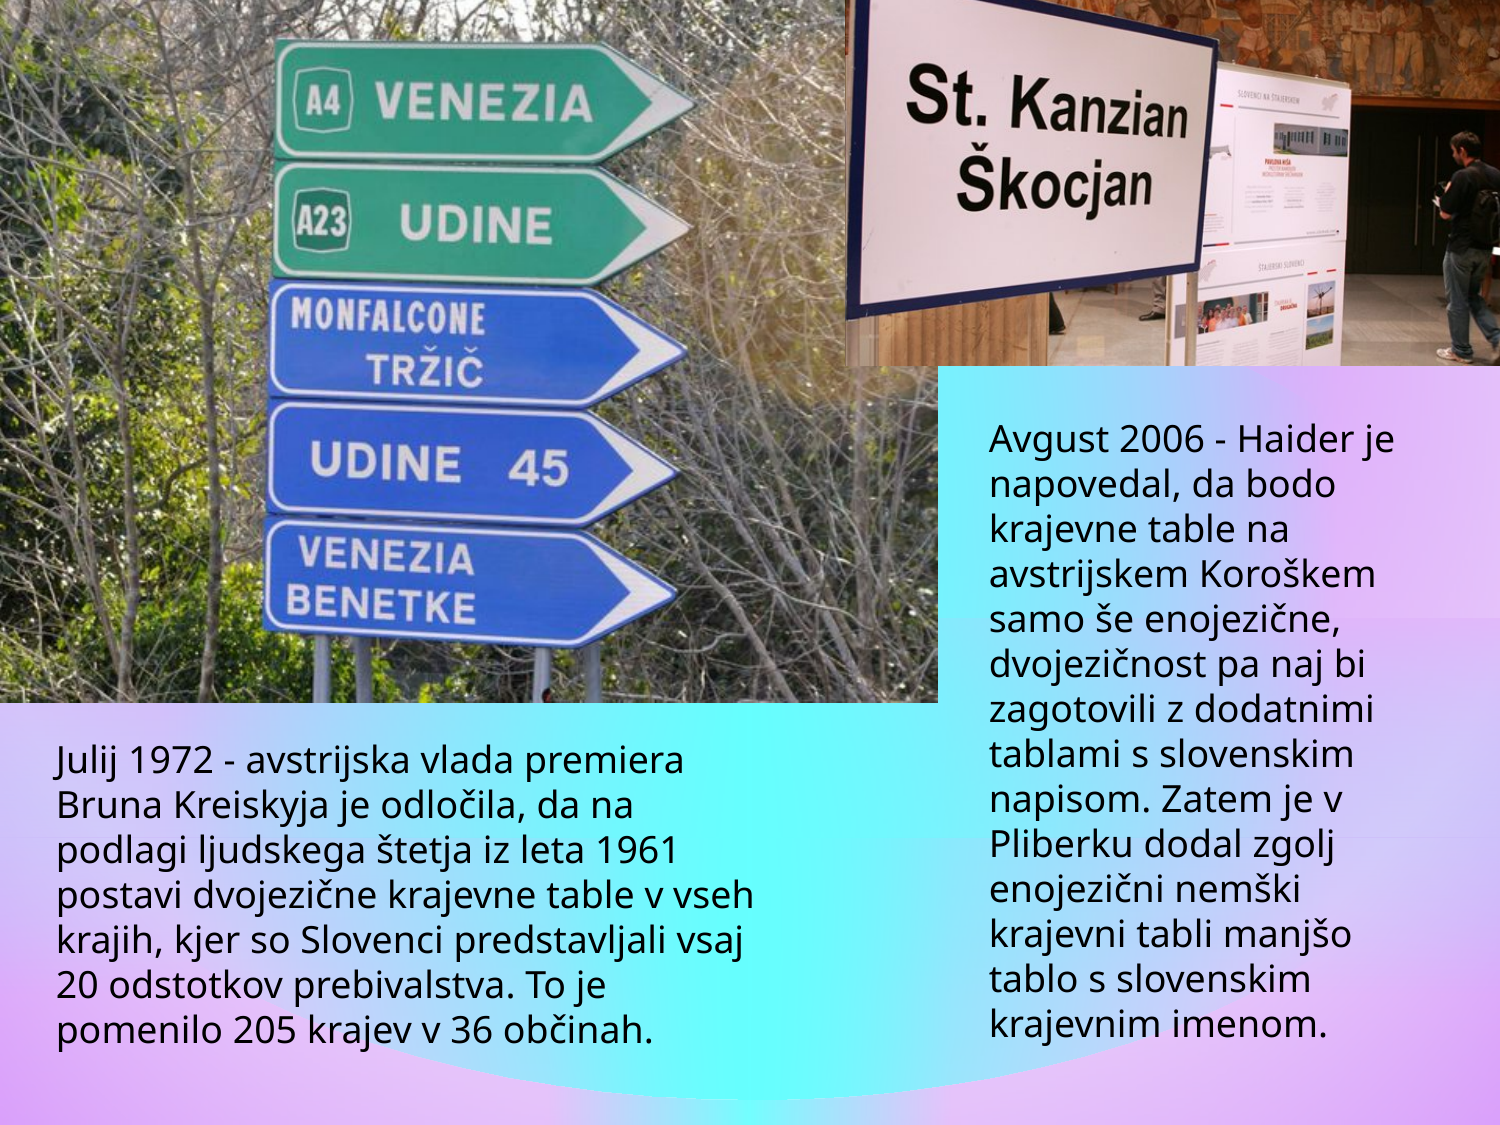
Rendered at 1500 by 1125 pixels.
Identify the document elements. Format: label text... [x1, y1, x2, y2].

text_box Avgust 2006 - Haider je napovedal, da bodo krajevne table na avstrijskem Koroškem samo še enojezične, dvojezičnost pa naj bi zagotovili z dodatnimi tablami s slovenskim napisom. Zatem je v Pliberku dodal zgolj enojezični nemški krajevni tabli manjšo tablo s slovenskim krajevnim imenom. [973, 408, 1424, 1053]
text_box Julij 1972 - avstrijska vlada premiera Bruna Kreiskyja je odločila, da na podlagi ljudskega štetja iz leta 1961 postavi dvojezične krajevne table v vseh krajih, kjer so Slovenci predstavljali vsaj 20 odstotkov prebivalstva. To je pomenilo 205 krajev v 36 občinah. [41, 729, 792, 1059]
picture [0, 0, 1500, 704]
